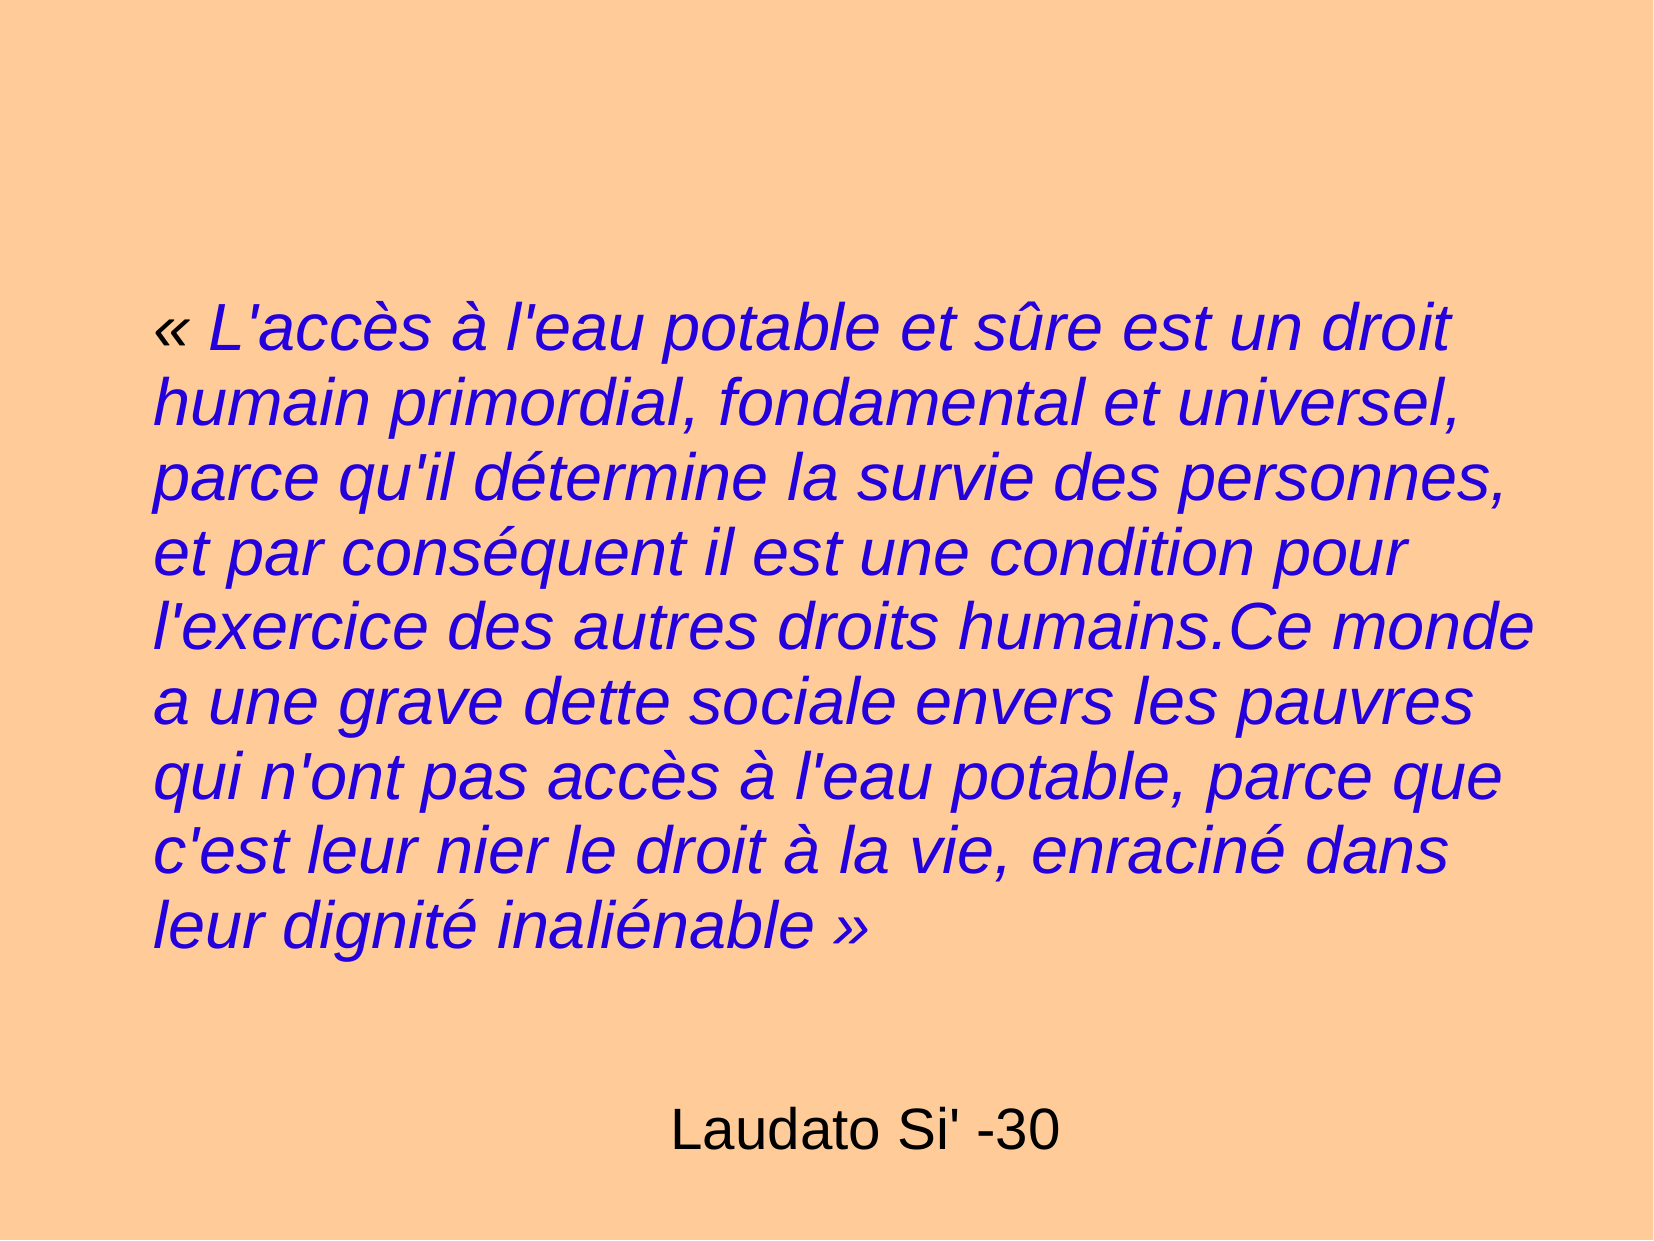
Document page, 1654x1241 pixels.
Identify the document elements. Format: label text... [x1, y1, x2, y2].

list « L'accès à l'eau potable et sûre est un droit humain primordial, fondamental et universel, parce qu'il détermine la survie des personnes, et par conséquent il est une condition pour l'exercice des autres droits humains.Ce monde a une grave dette sociale envers les pauvres qui n'ont pas accès à l'eau potable, parce que c'est leur nier le droit à la vie, enraciné dans leur dignité inaliénable » Laudato Si' -30 [82, 290, 1571, 1162]
